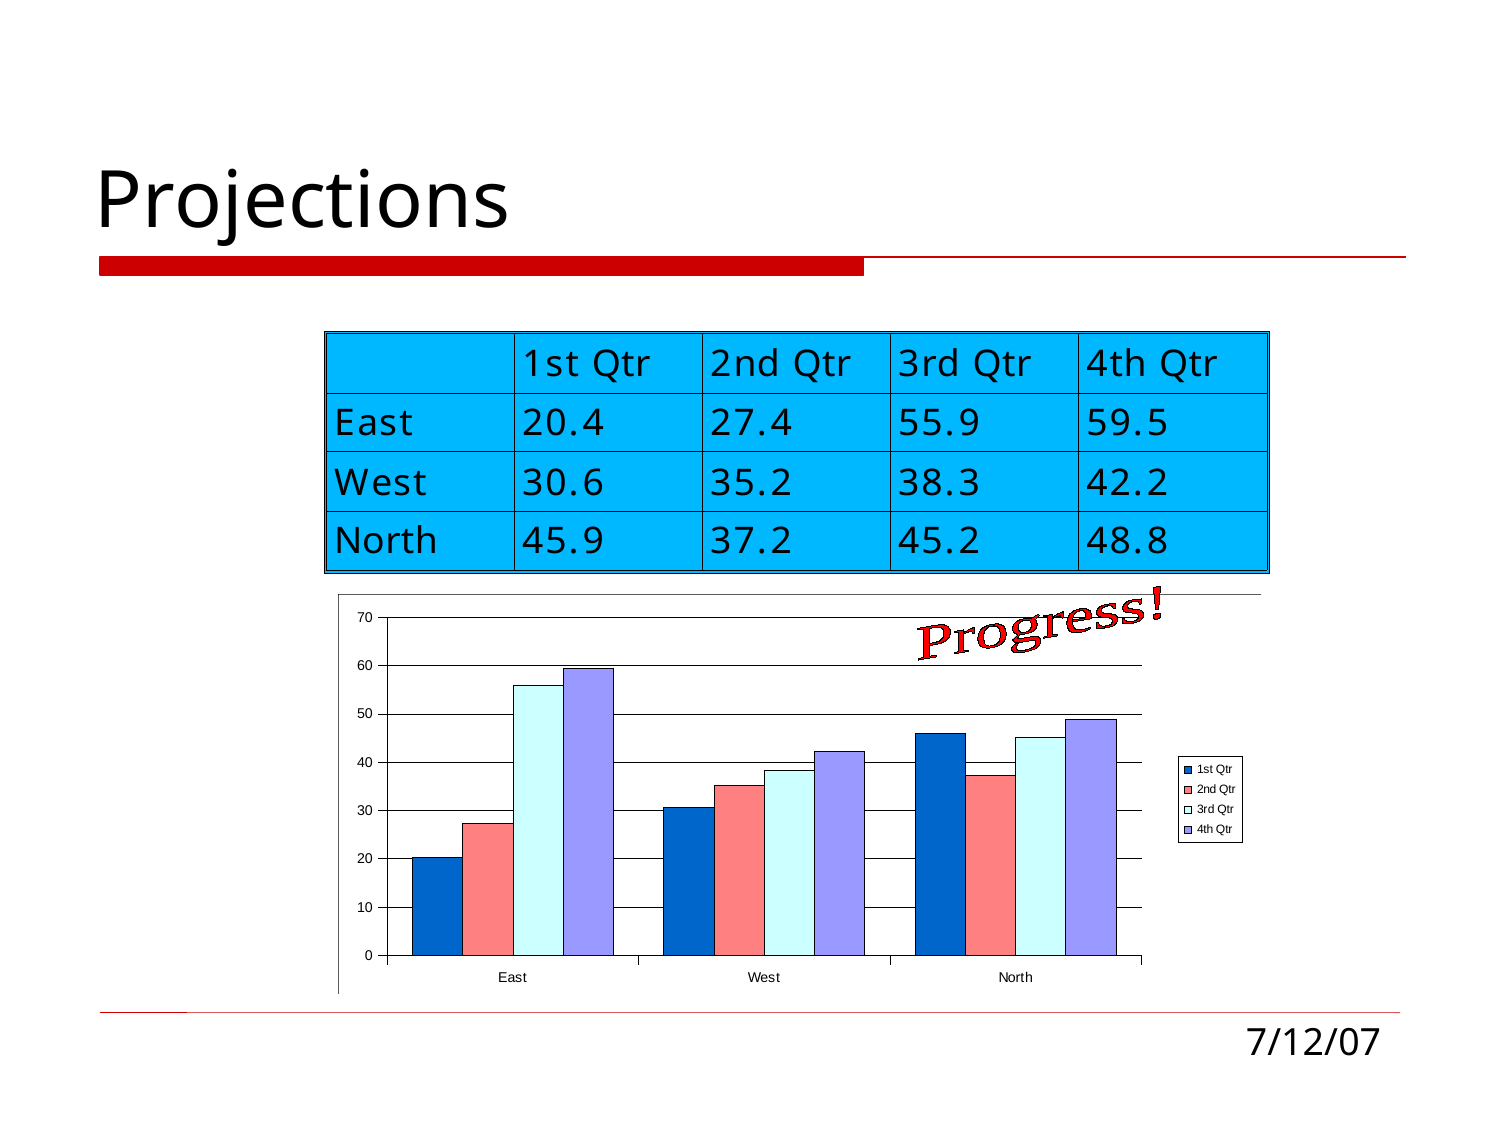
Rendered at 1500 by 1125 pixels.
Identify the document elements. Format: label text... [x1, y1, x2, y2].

text_box Progress! [917, 624, 951, 661]
text_box Progress! [977, 623, 1007, 649]
text_box Progress! [1066, 608, 1092, 633]
text_box Progress! [1011, 614, 1041, 653]
chart [338, 594, 1261, 994]
text_box Progress! [1043, 611, 1064, 639]
text_box Progress! [954, 627, 975, 654]
chart [324, 331, 1270, 574]
text_box 7/12/07 [1245, 1015, 1398, 1061]
text_box Progress! [1096, 603, 1118, 629]
text_box Progress! [1153, 586, 1161, 610]
title Projections [94, 50, 1407, 250]
text_box Progress! [1122, 598, 1144, 624]
